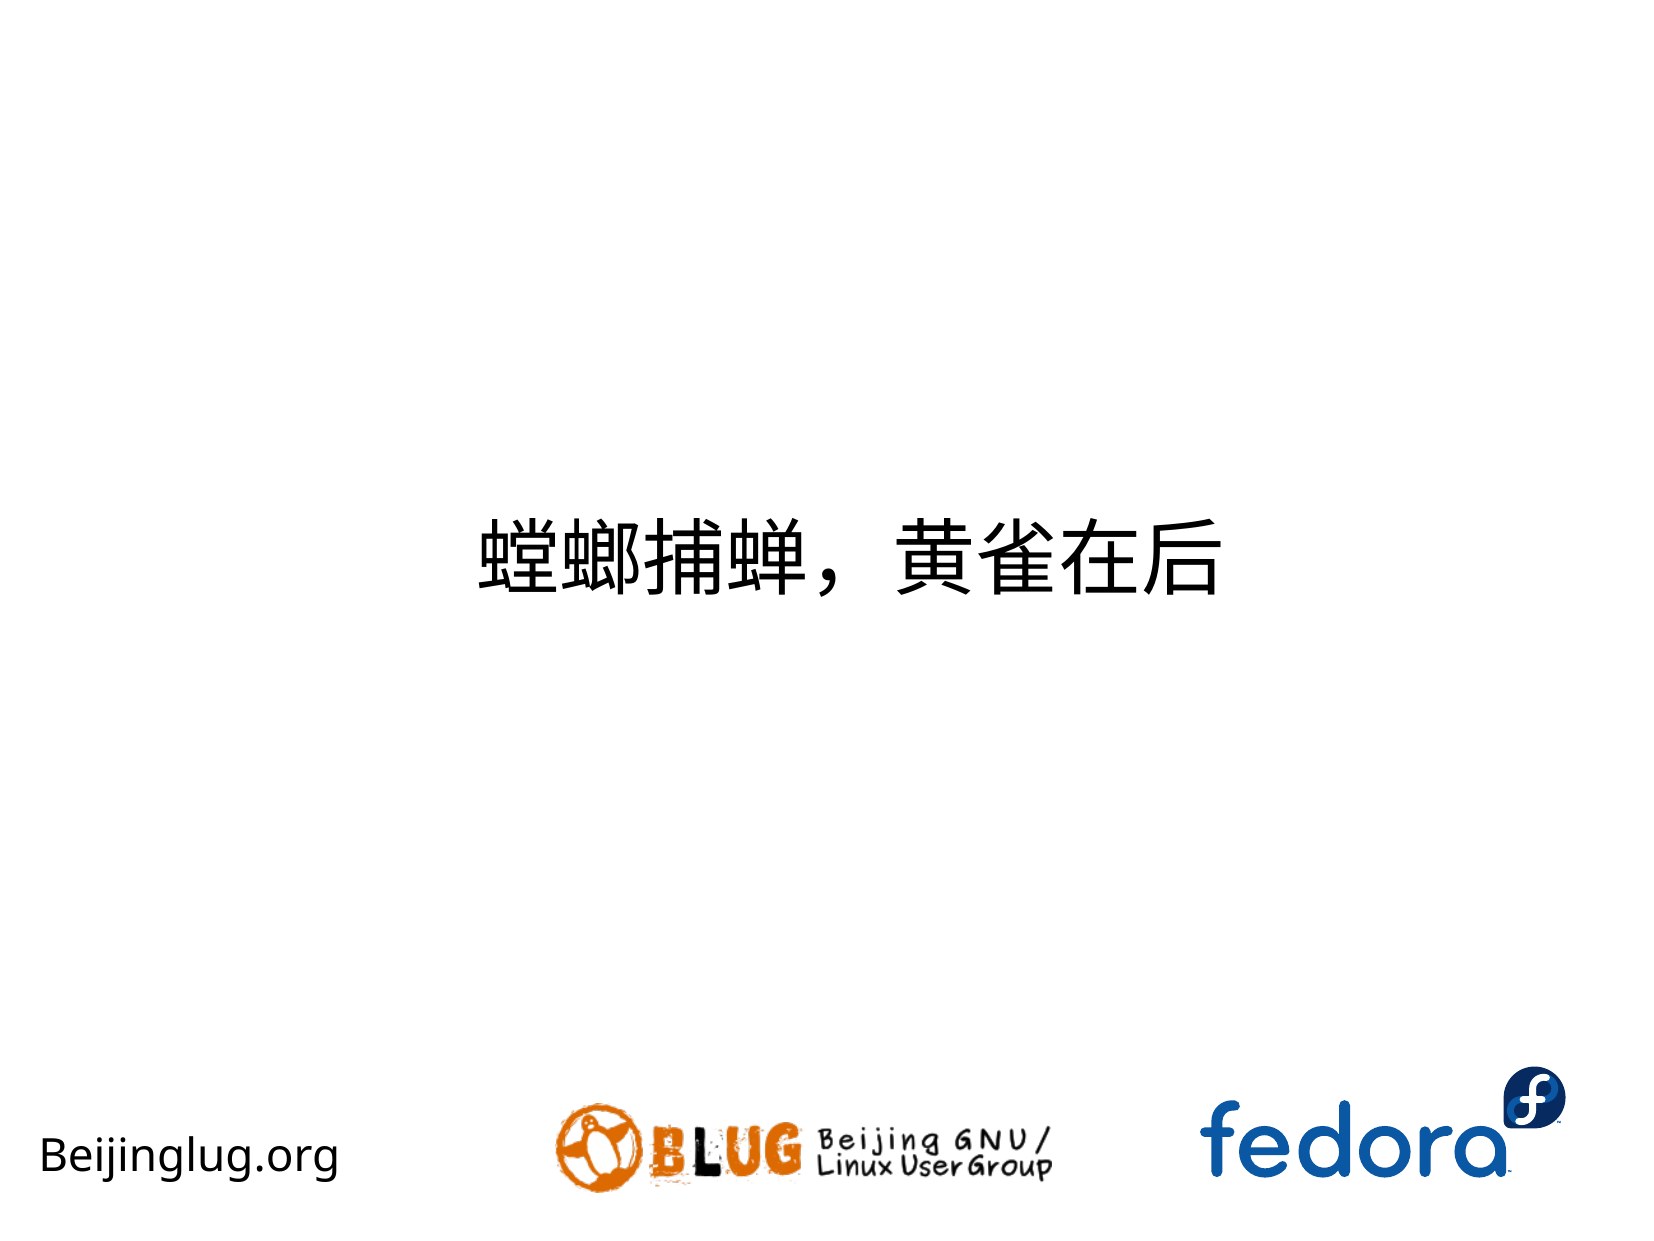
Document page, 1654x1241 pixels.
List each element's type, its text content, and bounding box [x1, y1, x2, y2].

picture [555, 1103, 1052, 1193]
text_box 螳螂捕蝉，黄雀在后 [461, 484, 1241, 623]
